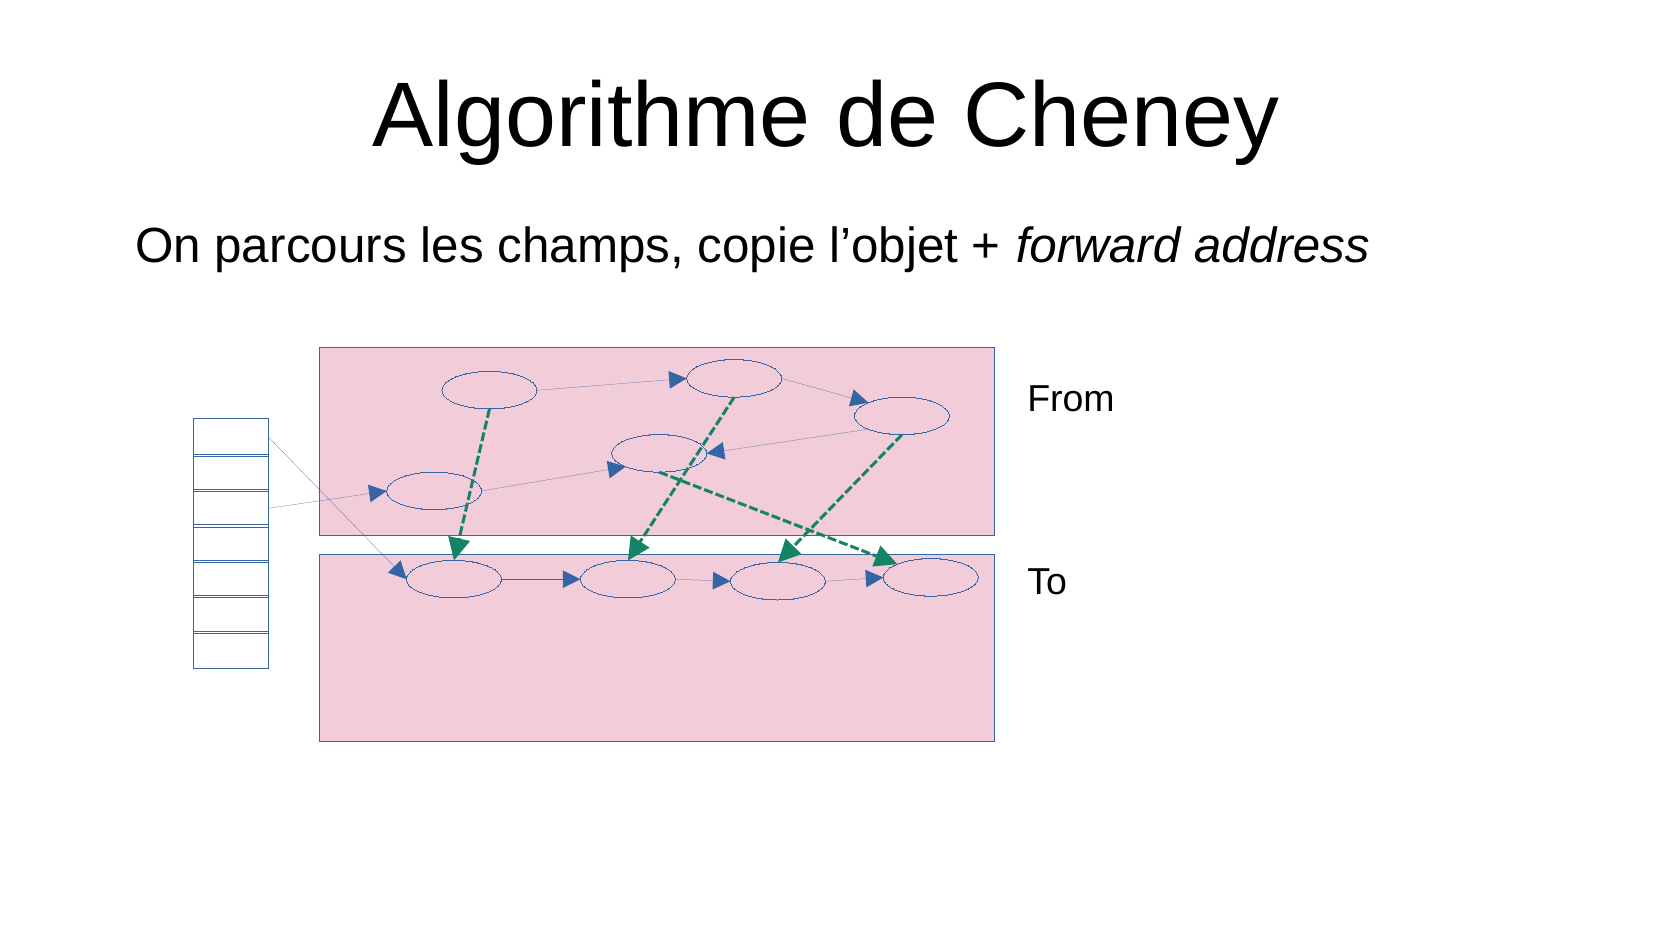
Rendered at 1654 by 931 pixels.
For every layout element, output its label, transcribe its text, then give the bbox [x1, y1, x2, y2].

text_box [319, 554, 995, 742]
text_box [319, 500, 363, 536]
text_box From [1012, 369, 1130, 427]
text_box To [1012, 552, 1082, 610]
list On parcours les champs, copie l’objet + forward address [82, 217, 1571, 301]
text_box [319, 491, 327, 500]
title Algorithme de Cheney [82, 37, 1571, 193]
text_box [319, 347, 995, 536]
